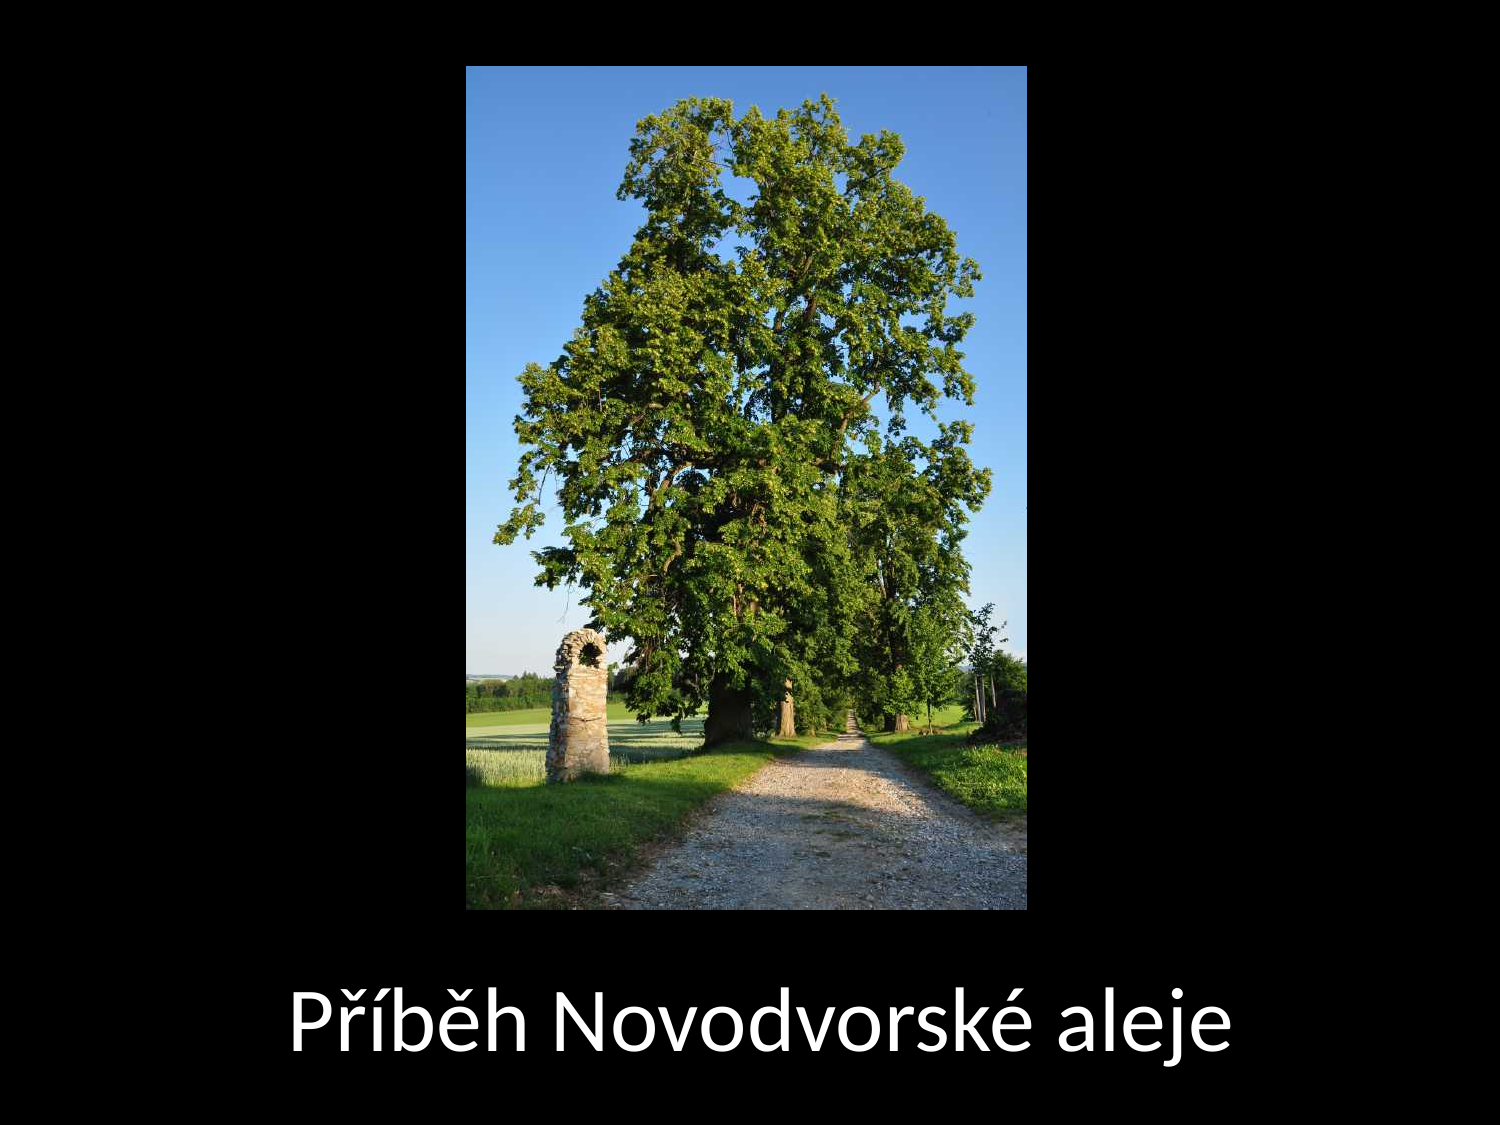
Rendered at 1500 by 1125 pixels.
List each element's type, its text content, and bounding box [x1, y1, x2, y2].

picture [466, 66, 1027, 910]
title Příběh Novodvorské aleje [123, 952, 1399, 1083]
